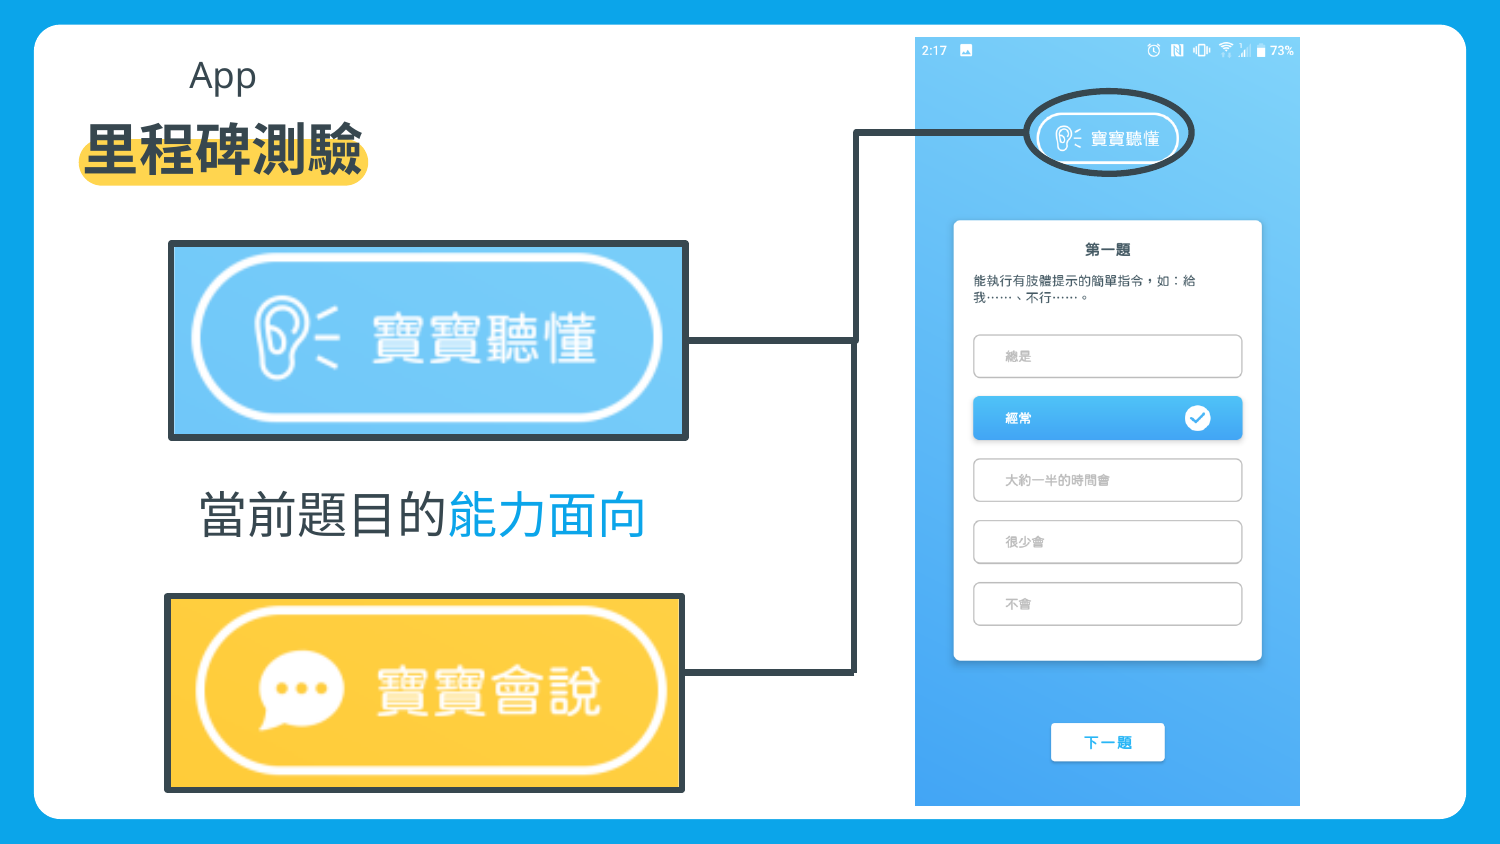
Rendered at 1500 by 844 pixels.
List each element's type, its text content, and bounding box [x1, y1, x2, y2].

text_box 當前題目的能力面向 [182, 475, 667, 552]
list 里程碑測驗 [64, 111, 383, 194]
picture [1030, 95, 1188, 170]
list App [93, 43, 354, 103]
picture [915, 38, 1300, 806]
picture [170, 599, 679, 787]
picture [174, 246, 683, 435]
